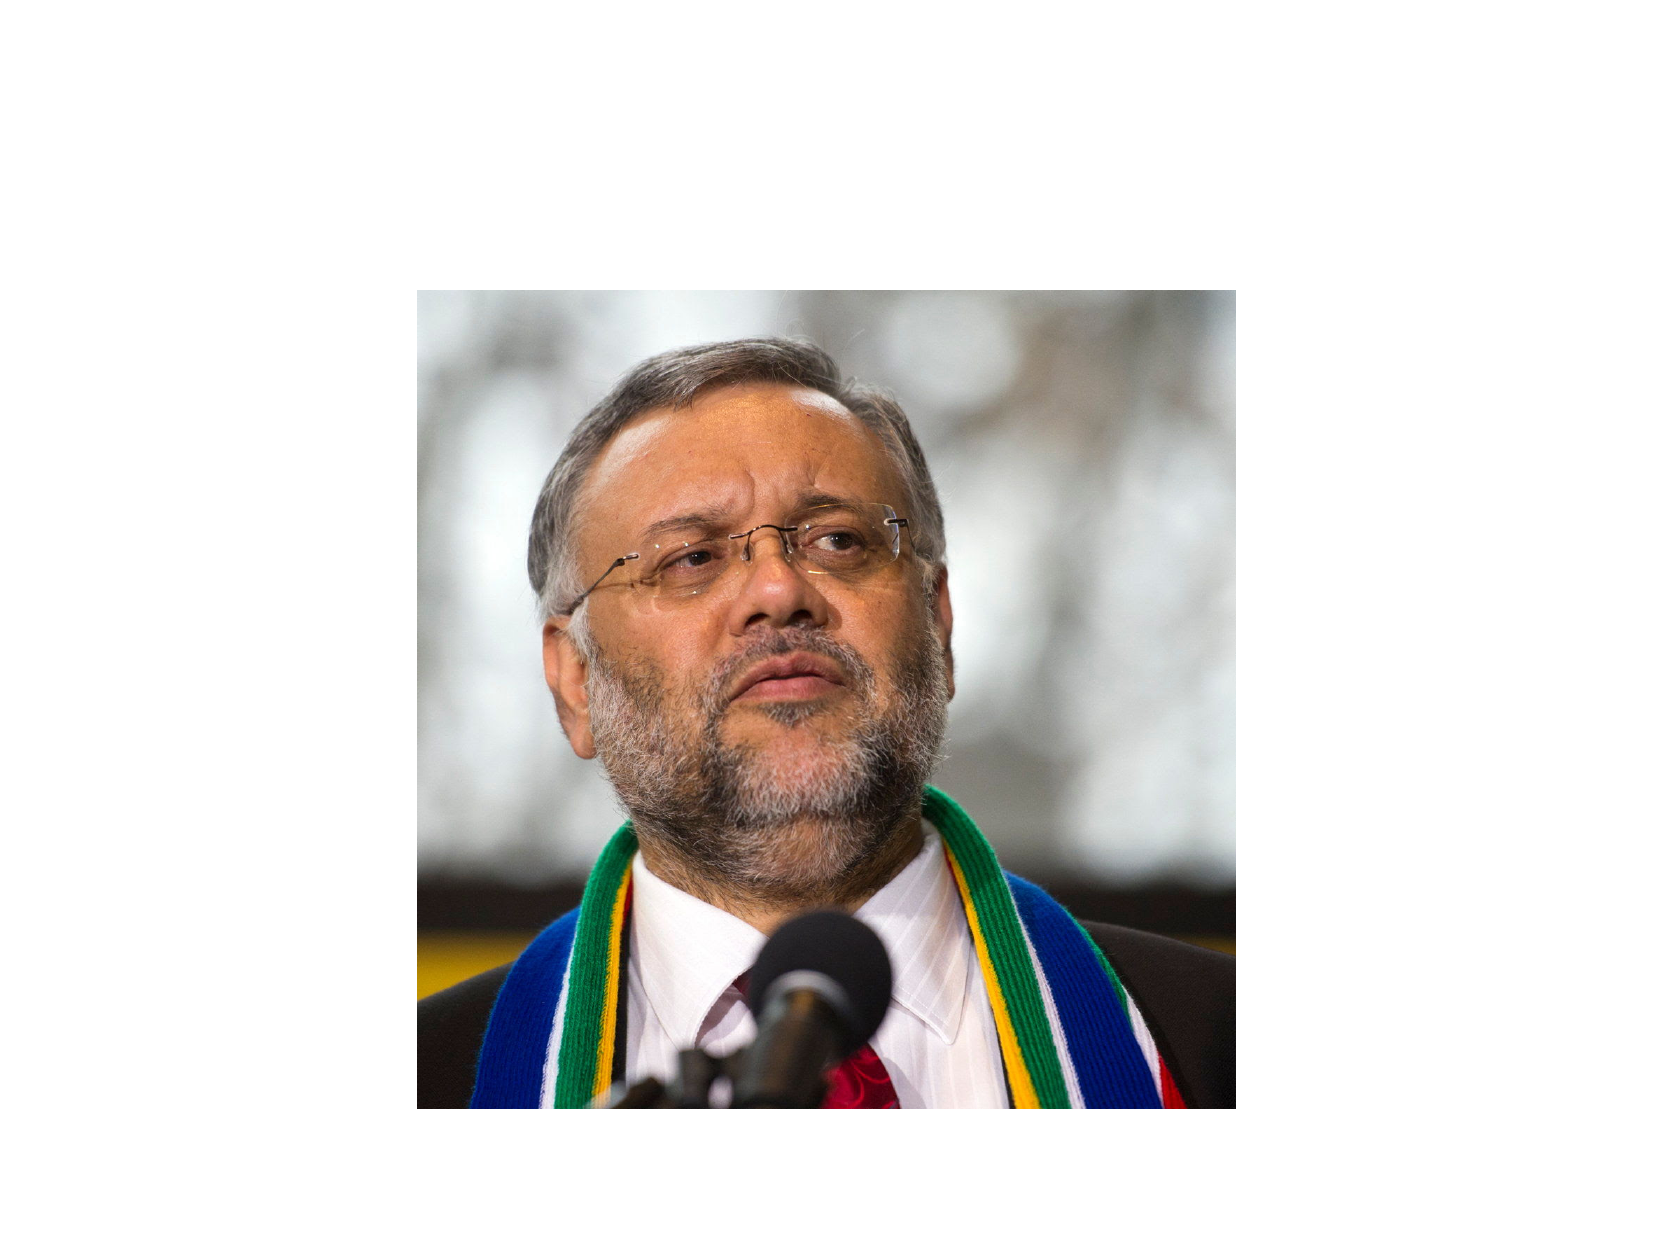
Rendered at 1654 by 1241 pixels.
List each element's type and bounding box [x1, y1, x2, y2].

picture [417, 290, 1236, 1109]
